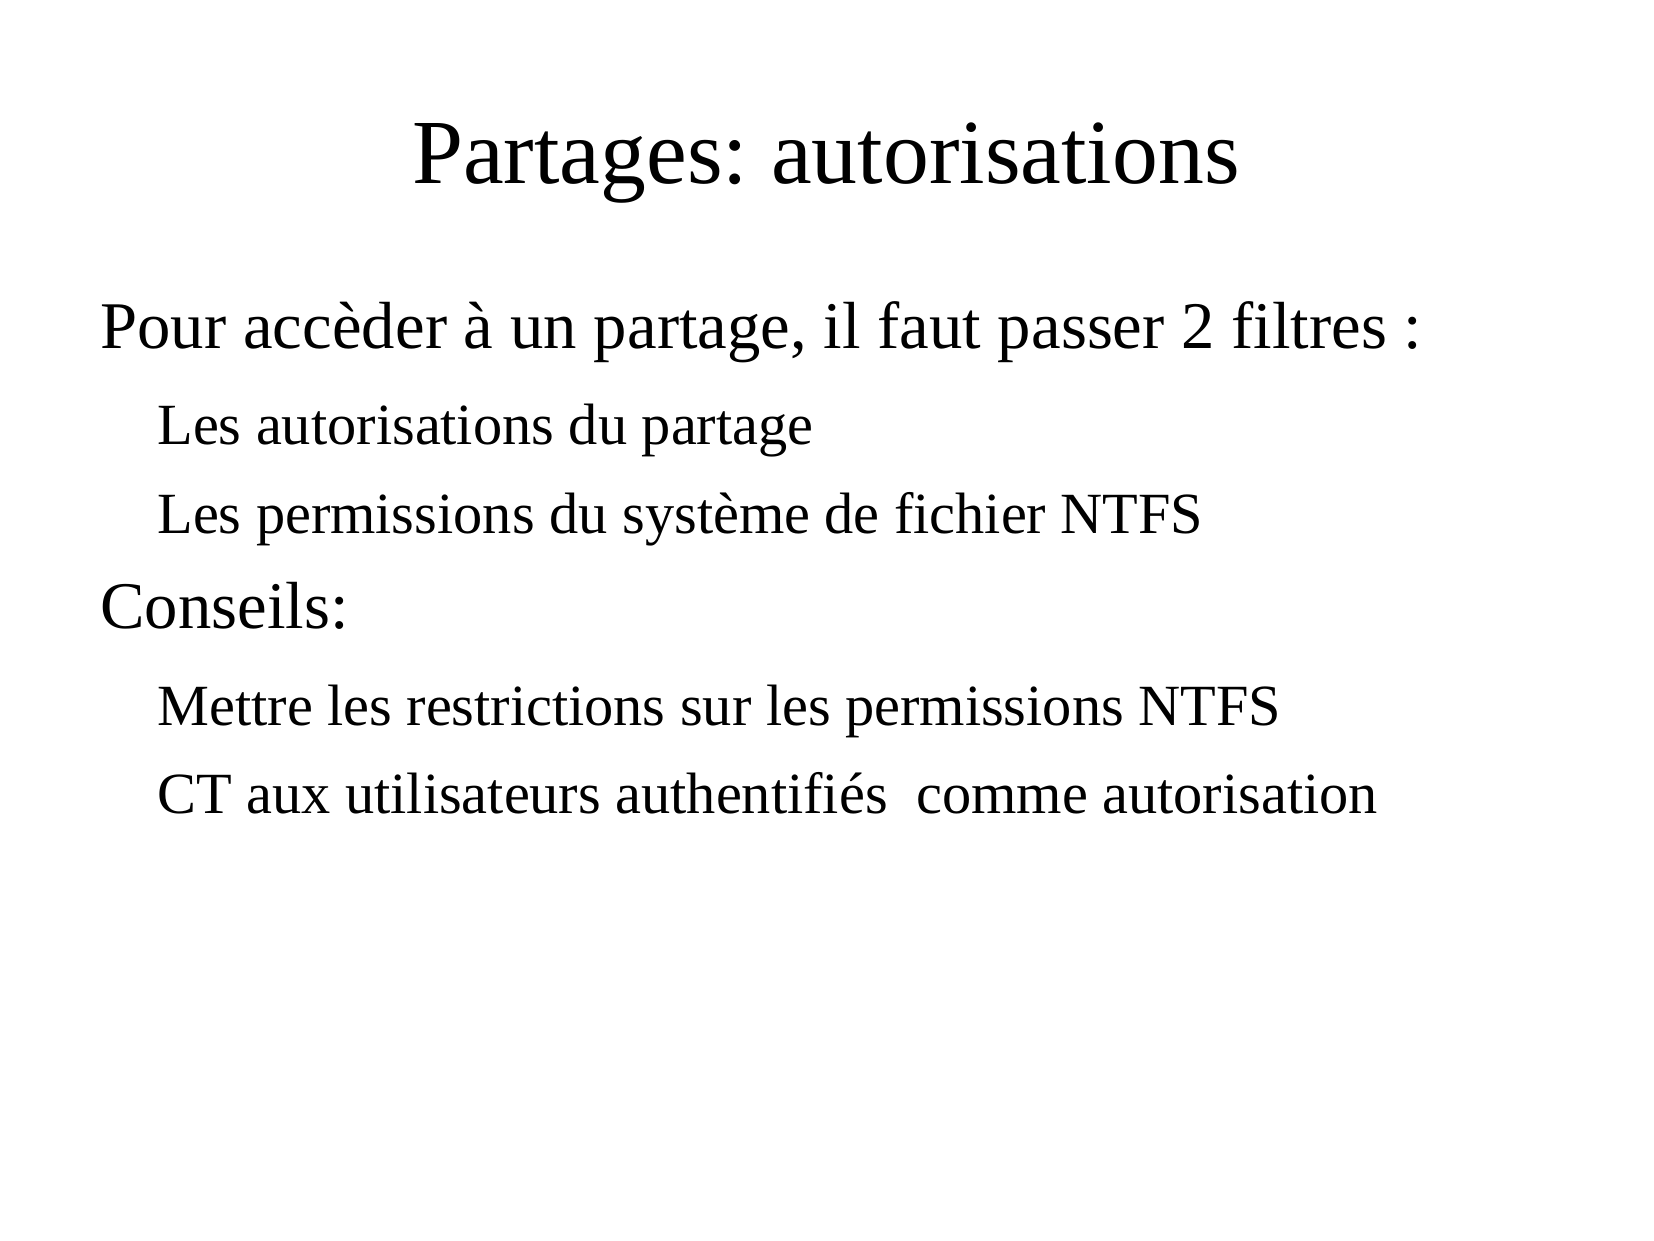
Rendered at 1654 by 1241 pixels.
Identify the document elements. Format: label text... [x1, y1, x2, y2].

list Pour accèder à un partage, il faut passer 2 filtres : Les autorisations du partage Les permissions du système de fichier NTFS Conseils: Mettre les restrictions sur les permissions NTFS CT aux utilisateurs authentifiés comme autorisation [82, 289, 1571, 1108]
title Partages: autorisations [82, 27, 1571, 279]
